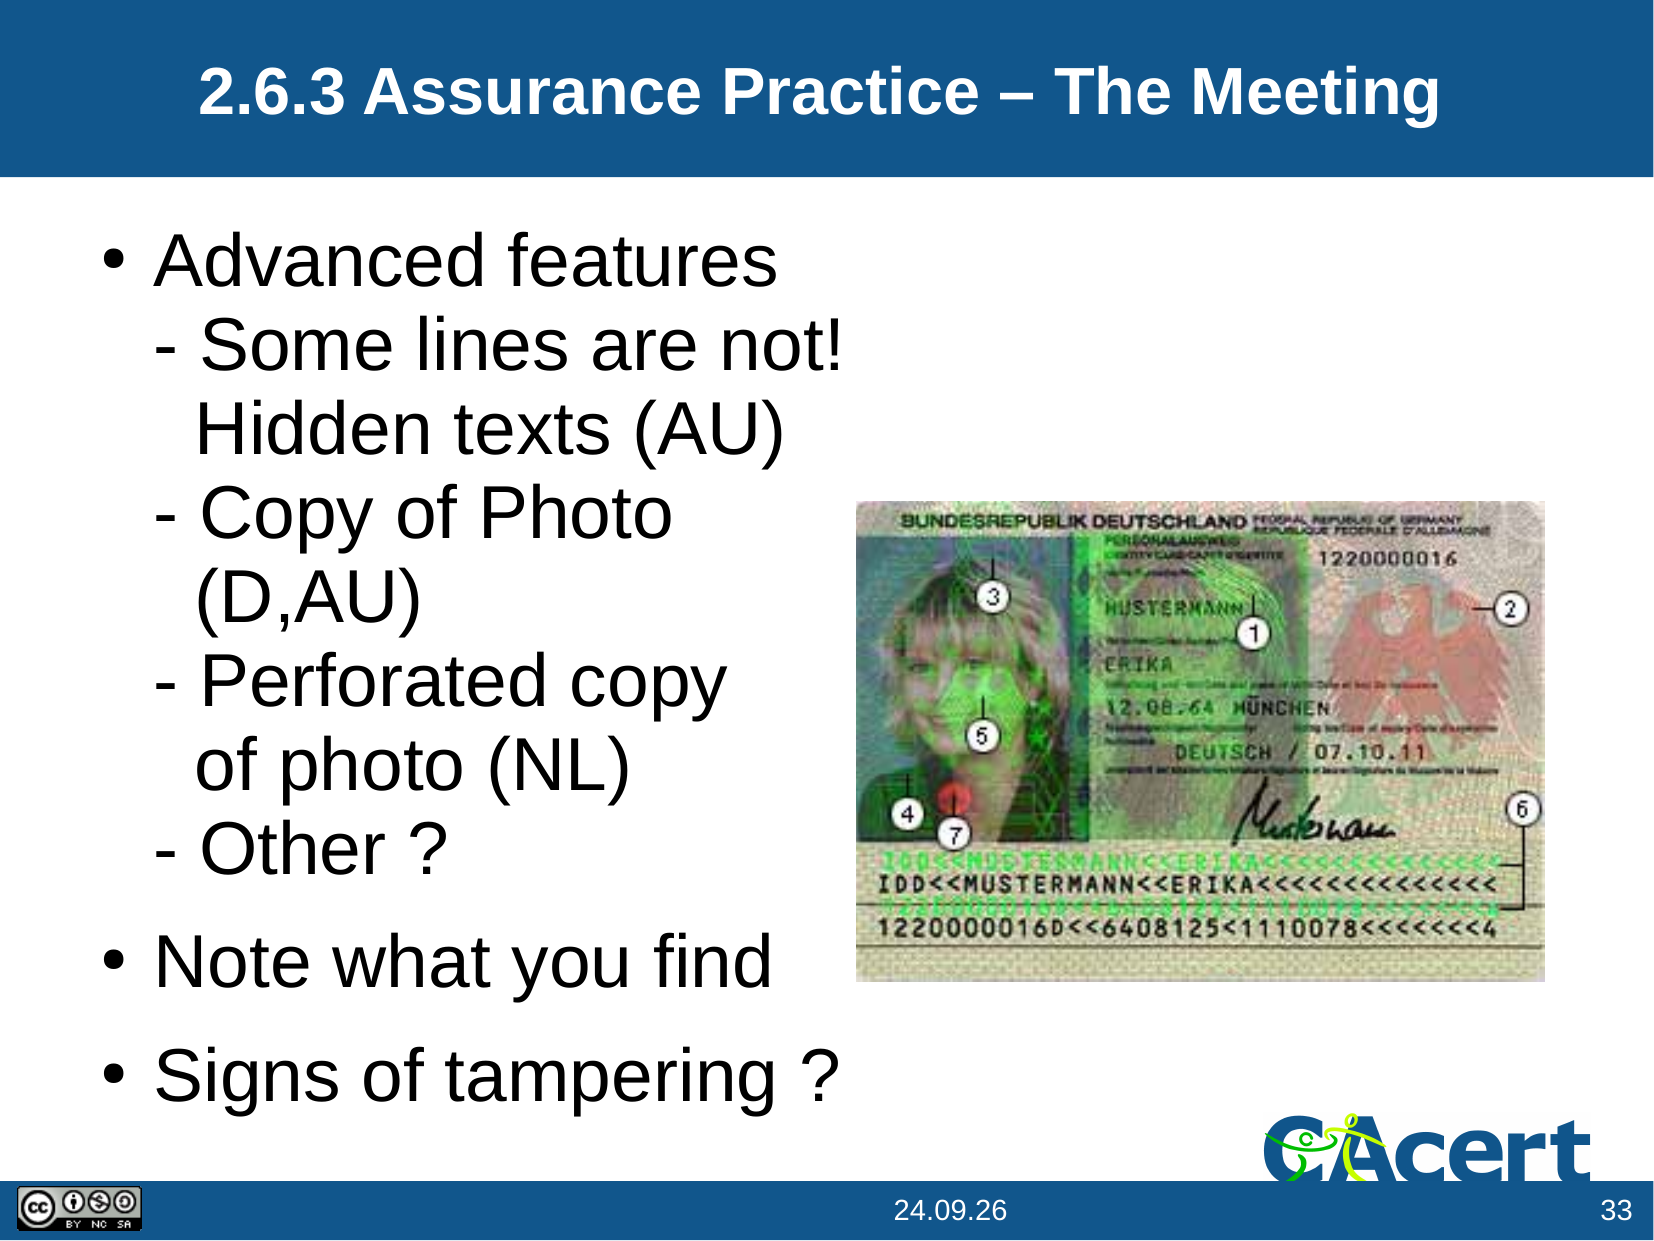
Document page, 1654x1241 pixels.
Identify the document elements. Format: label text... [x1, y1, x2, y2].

picture [856, 501, 1545, 982]
title 2.6.3 Assurance Practice – The Meeting [76, 17, 1565, 166]
list Advanced features - Some lines are not! Hidden texts (AU) - Copy of Photo (D,AU) - Perforated copy of photo (NL) - Other ? Note what you find Signs of tampering ? [82, 218, 1571, 1118]
picture [1263, 1112, 1591, 1181]
picture [17, 1186, 142, 1231]
